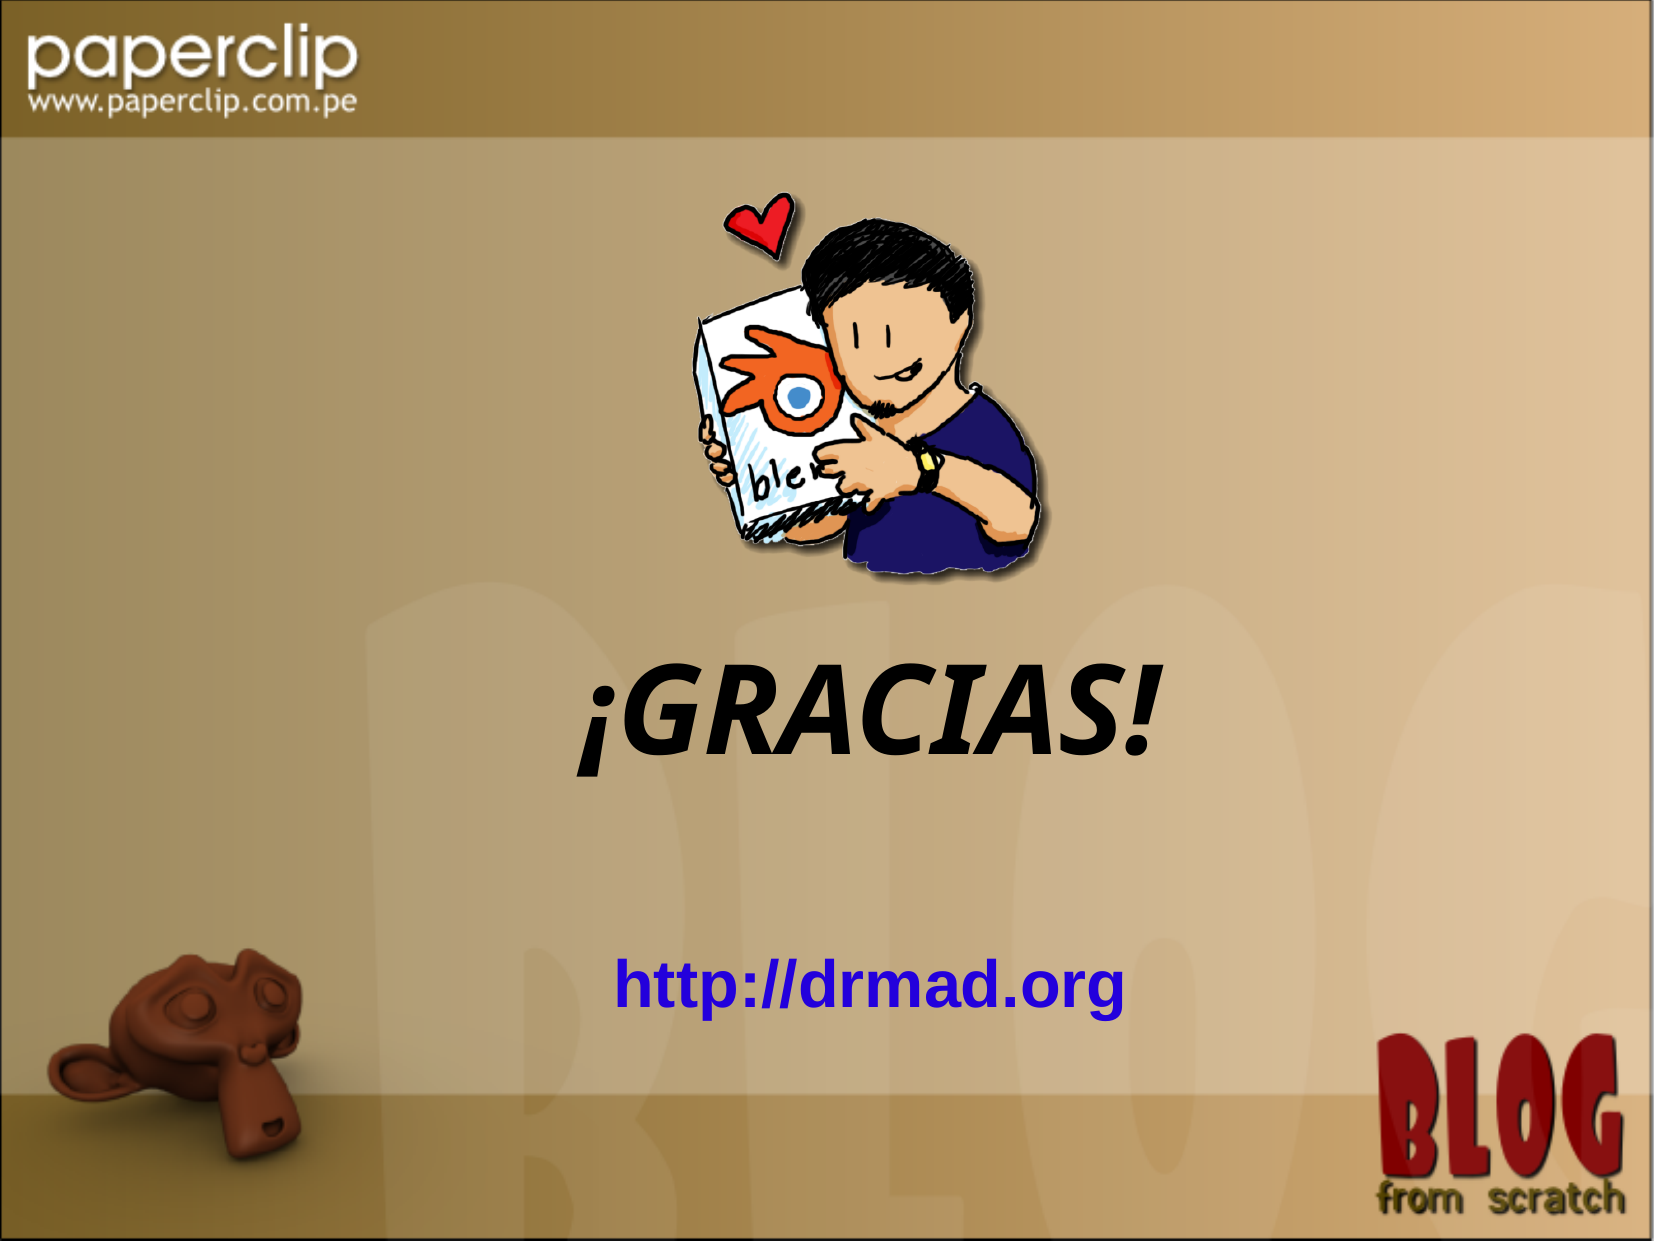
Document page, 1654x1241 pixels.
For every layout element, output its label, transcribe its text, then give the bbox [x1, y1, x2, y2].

text_box http://drmad.org [598, 939, 1144, 1029]
text_box ¡GRACIAS! [442, 613, 1300, 780]
picture [0, 0, 1654, 1241]
